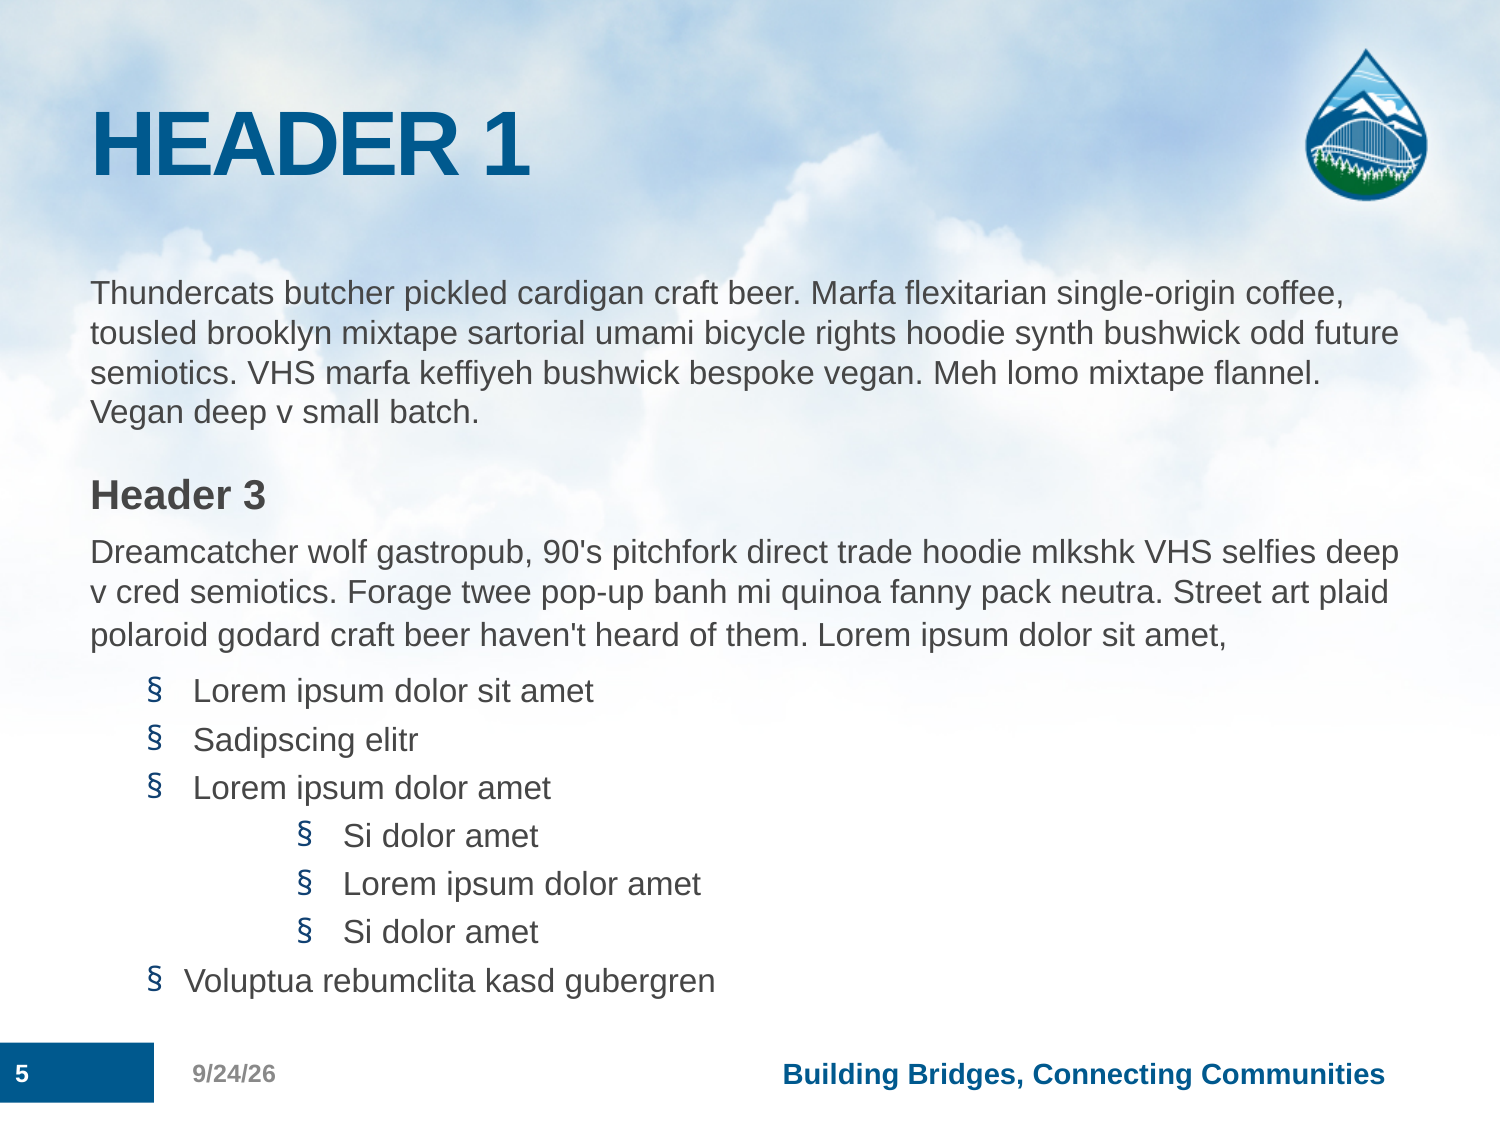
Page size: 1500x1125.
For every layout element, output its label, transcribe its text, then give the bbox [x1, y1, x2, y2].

title HEADER 1 [75, 45, 1273, 233]
list Thundercats butcher pickled cardigan craft beer. Marfa flexitarian single-origin coffee, tousled brooklyn mixtape sartorial umami bicycle rights hoodie synth bushwick odd future semiotics. VHS marfa keffiyeh bushwick bespoke vegan. Meh lomo mixtape flannel. Vegan deep v small batch. Header 3 Dreamcatcher wolf gastropub, 90's pitchfork direct trade hoodie mlkshk VHS selfies deep v cred semiotics. Forage twee pop-up banh mi quinoa fanny pack neutra. Street art plaid polaroid godard craft beer haven't heard of them. Lorem ipsum dolor sit amet, Lorem ipsum dolor sit amet Sadipscing elitr Lorem ipsum dolor amet Si dolor amet Lorem ipsum dolor amet Si dolor amet Voluptua rebumclita kasd gubergren [75, 263, 1426, 1007]
